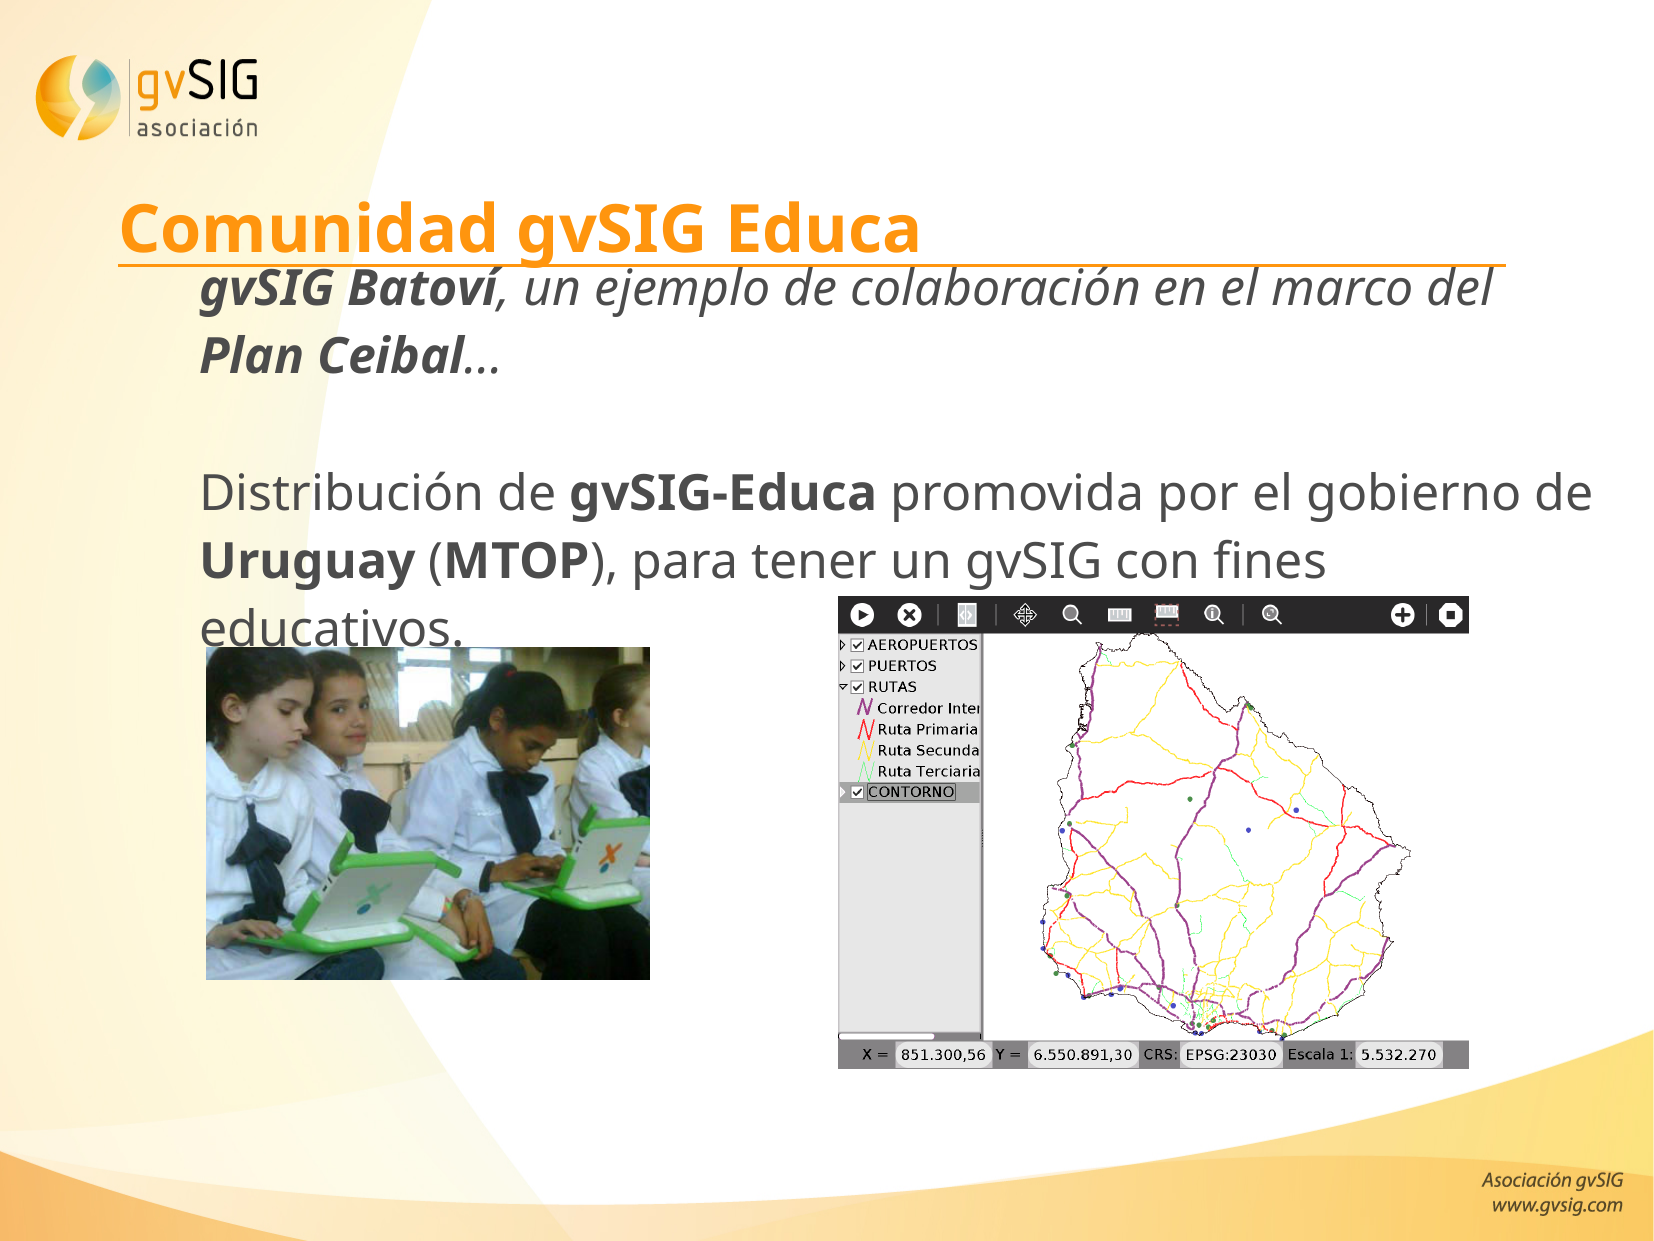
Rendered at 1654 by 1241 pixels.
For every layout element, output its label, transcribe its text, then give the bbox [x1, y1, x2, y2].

text_box gvSIG Batoví, un ejemplo de colaboración en el marco del Plan Ceibal... Distribución de gvSIG-Educa promovida por el gobierno de Uruguay (MTOP), para tener un gvSIG con fines educativos. [199, 282, 1595, 632]
title Comunidad gvSIG Educa [118, 177, 1607, 276]
picture [0, 0, 1654, 1241]
